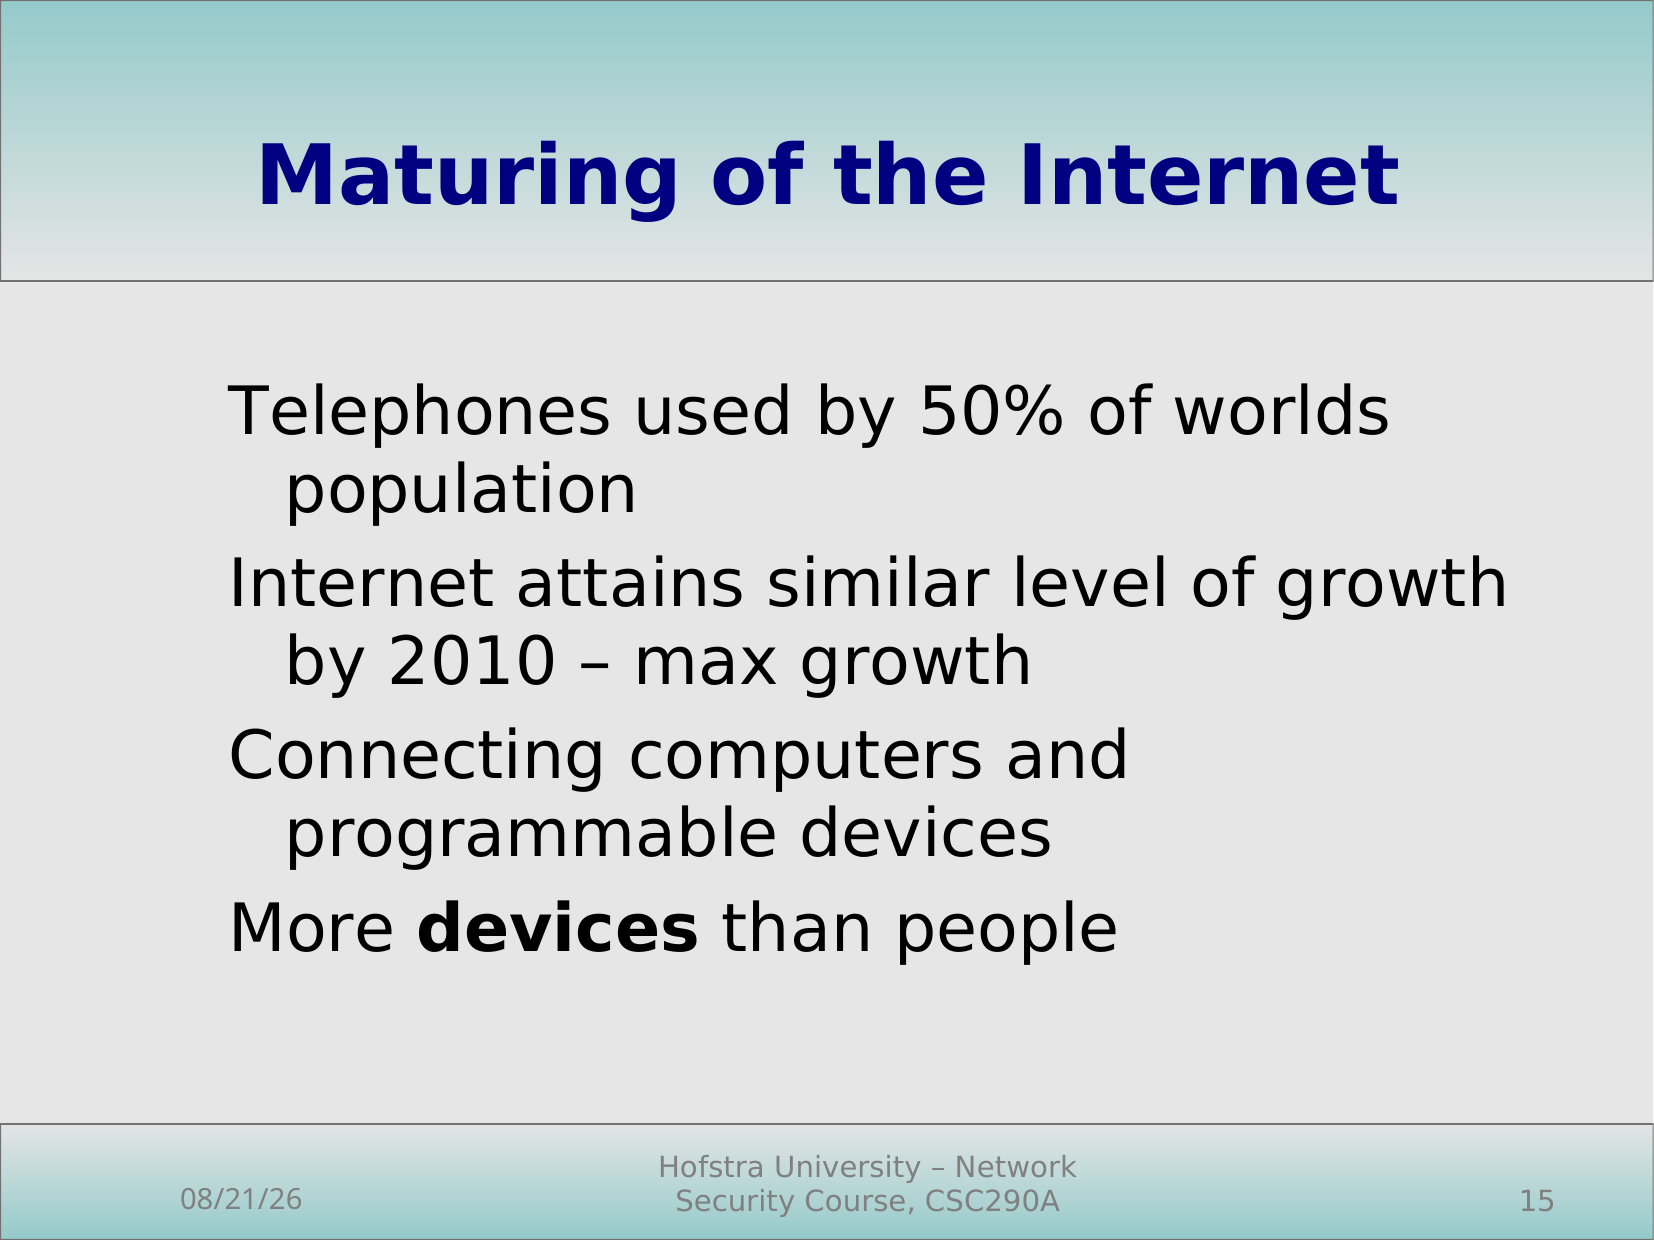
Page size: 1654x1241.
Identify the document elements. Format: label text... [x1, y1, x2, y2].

title Maturing of the Internet [123, 87, 1534, 233]
list Telephones used by 50% of worlds population Internet attains similar level of growth by 2010 – max growth Connecting computers and programmable devices More devices than people [213, 364, 1620, 1149]
